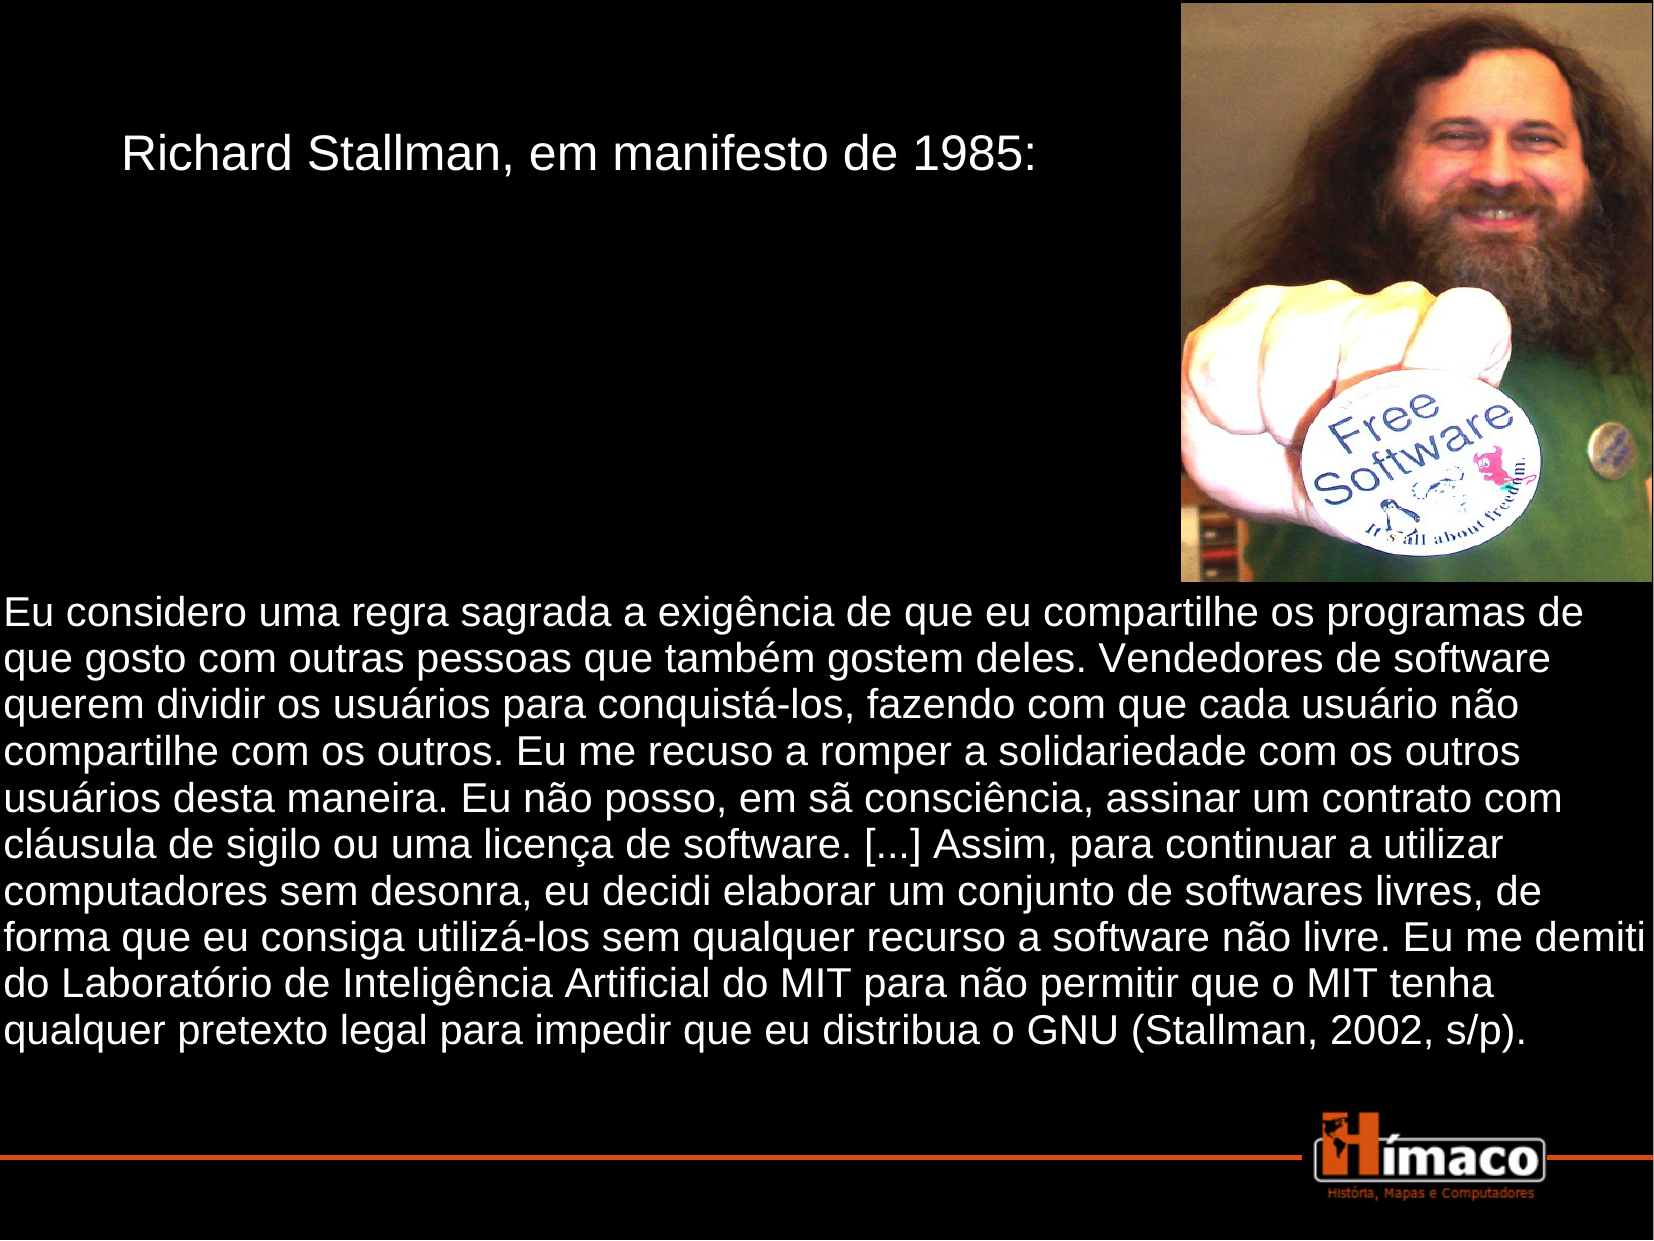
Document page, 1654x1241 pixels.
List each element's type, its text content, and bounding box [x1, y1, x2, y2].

text_box Eu considero uma regra sagrada a exigência de que eu compartilhe os programas de que gosto com outras pessoas que também gostem deles. Vendedores de software querem dividir os usuários para conquistá-los, fazendo com que cada usuário não compartilhe com os outros. Eu me recuso a romper a solidariedade com os outros usuários desta maneira. Eu não posso, em sã consciência, assinar um contrato com cláusula de sigilo ou uma licença de software. [...] Assim, para continuar a utilizar computadores sem desonra, eu decidi elaborar um conjunto de softwares livres, de forma que eu consiga utilizá-los sem qualquer recurso a software não livre. Eu me demiti do Laboratório de Inteligência Artificial do MIT para não permitir que o MIT tenha qualquer pretexto legal para impedir que eu distribua o GNU (Stallman, 2002, s/p). [0, 581, 1654, 1062]
picture [1181, 3, 1652, 582]
text_box Richard Stallman, em manifesto de 1985: [106, 118, 1123, 189]
picture [1301, 1075, 1559, 1217]
